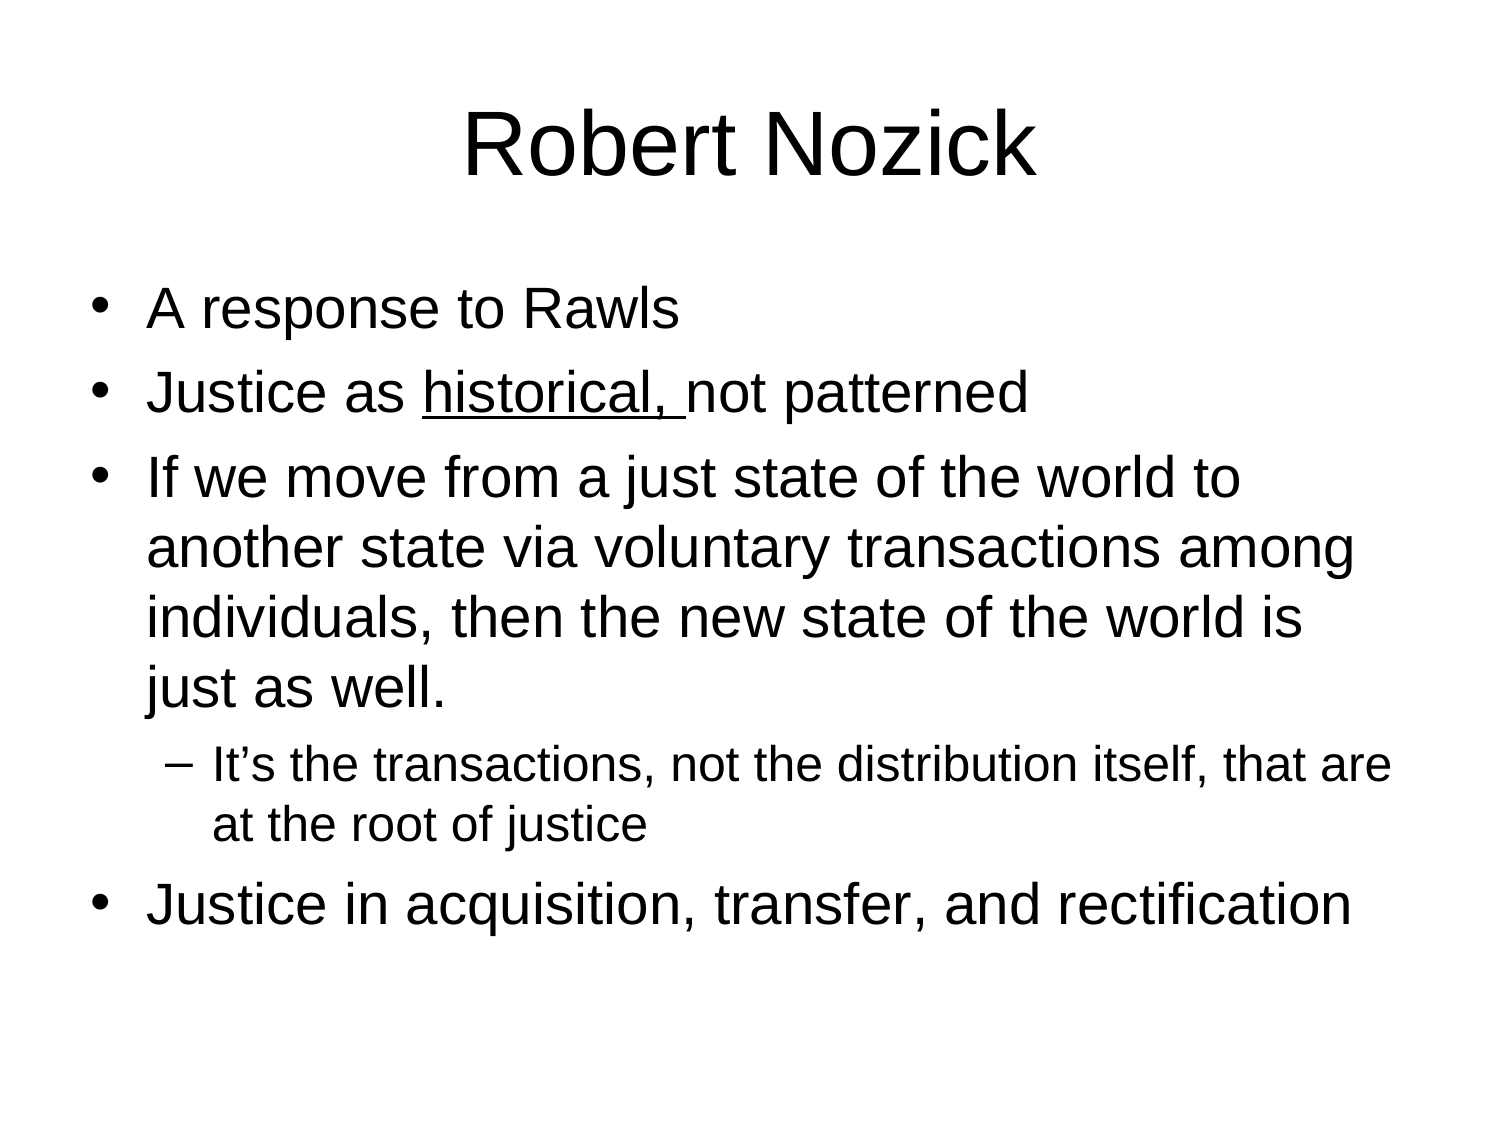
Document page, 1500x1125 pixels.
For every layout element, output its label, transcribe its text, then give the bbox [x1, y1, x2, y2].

list A response to Rawls Justice as historical, not patterned If we move from a just state of the world to another state via voluntary transactions among individuals, then the new state of the world is just as well. It’s the transactions, not the distribution itself, that are at the root of justice Justice in acquisition, transfer, and rectification [75, 262, 1426, 1006]
title Robert Nozick [75, 45, 1426, 233]
